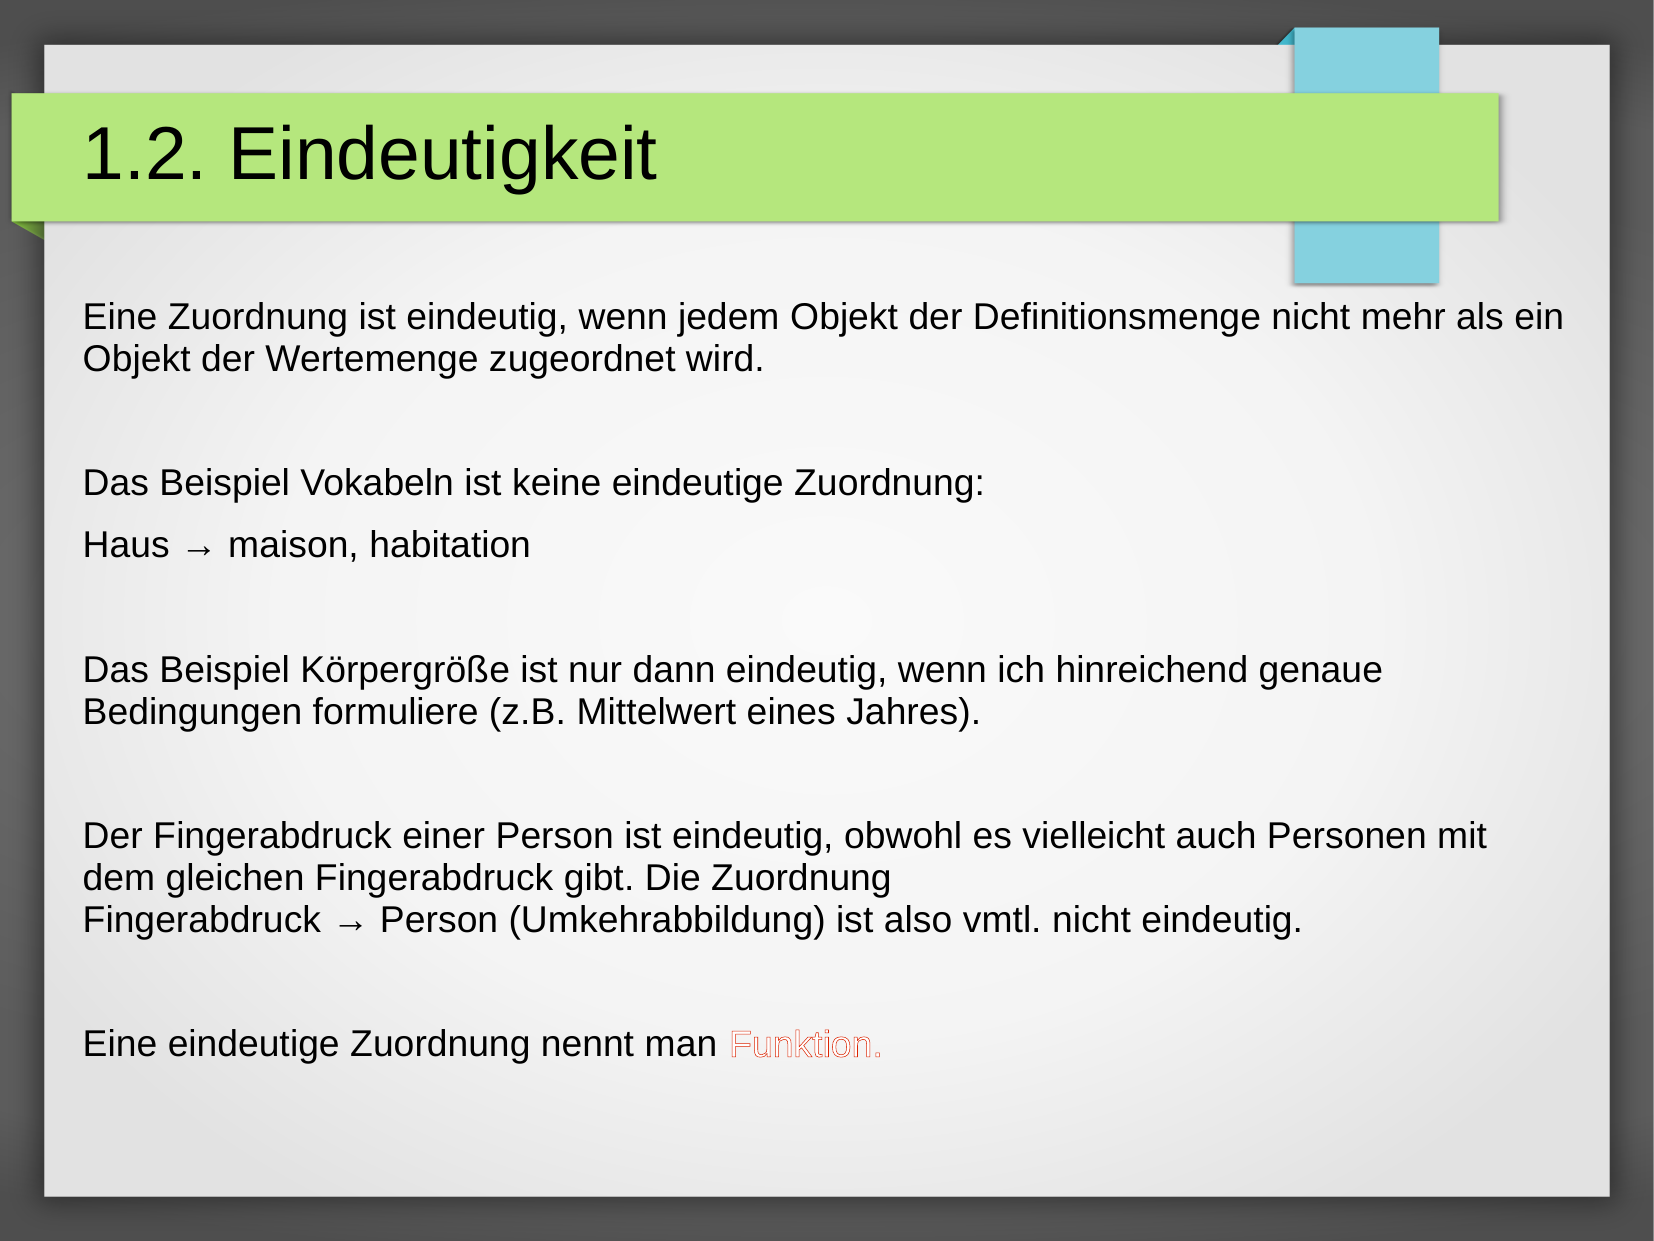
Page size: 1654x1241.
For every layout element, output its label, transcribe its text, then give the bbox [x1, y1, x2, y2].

list Eine Zuordnung ist eindeutig, wenn jedem Objekt der Definitionsmenge nicht mehr als ein Objekt der Wertemenge zugeordnet wird. Das Beispiel Vokabeln ist keine eindeutige Zuordnung: Haus → maison, habitation Das Beispiel Körpergröße ist nur dann eindeutig, wenn ich hinreichend genaue Bedingungen formuliere (z.B. Mittelwert eines Jahres). Der Fingerabdruck einer Person ist eindeutig, obwohl es vielleicht auch Personen mit dem gleichen Fingerabdruck gibt. Die Zuordnung Fingerabdruck → Person (Umkehrabbildung) ist also vmtl. nicht eindeutig. Eine eindeutige Zuordnung nennt man Funktion. [82, 295, 1571, 1075]
title 1.2. Eindeutigkeit [82, 94, 1264, 213]
picture [0, 0, 1654, 1241]
